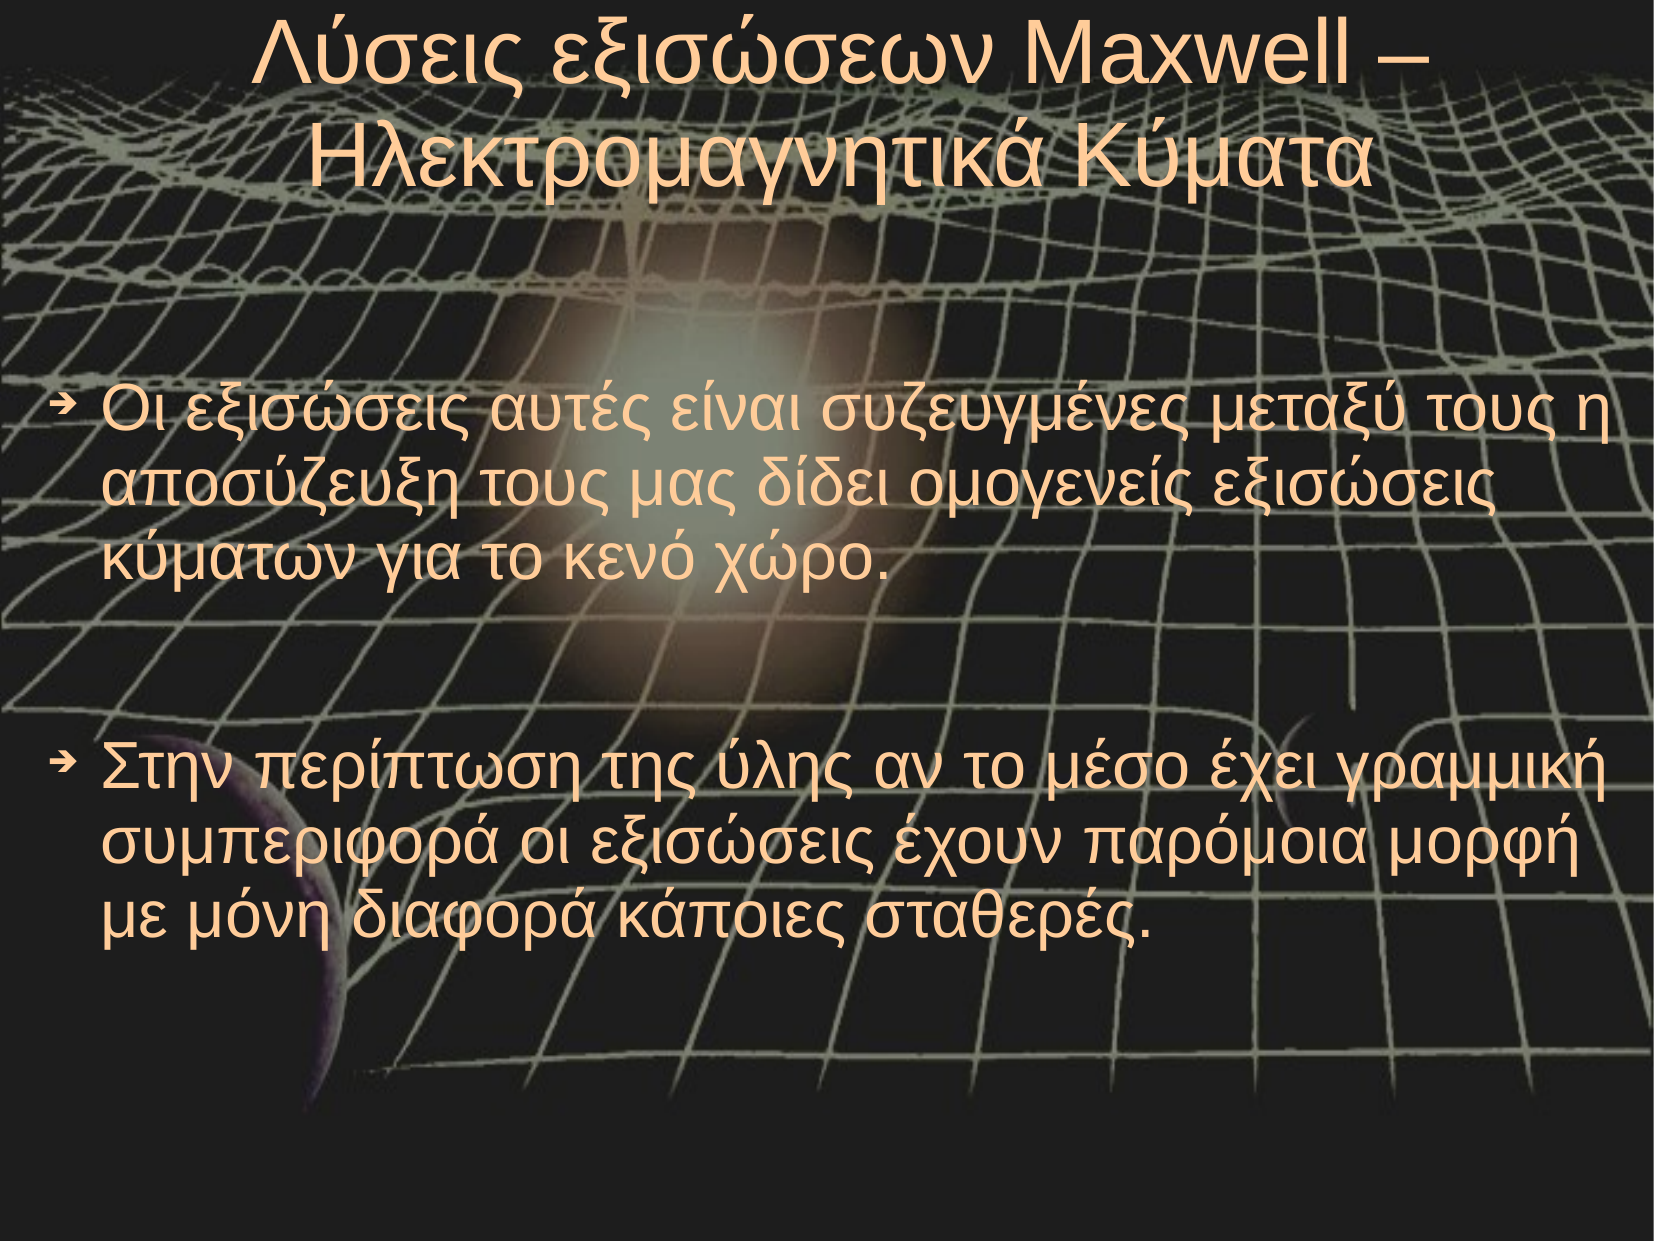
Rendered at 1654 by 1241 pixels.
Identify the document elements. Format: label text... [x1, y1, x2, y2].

list Οι εξισώσεις αυτές είναι συζευγμένες μεταξύ τους η αποσύζευξη τους μας δίδει ομογενείς εξισώσεις κύματων για το κενό χώρο. Στην περίπτωση της ύλης αν το μέσo έχει γραμμική συμπεριφορά οι εξισώσεις έχουν παρόμοια μορφή με μόνη διαφορά κάποιες σταθερές. [29, 265, 1654, 1211]
picture [0, 0, 1654, 1241]
title Λύσεις εξισώσεων Maxwell – Ηλεκτρομαγνητικά Κύματα [147, 0, 1536, 208]
